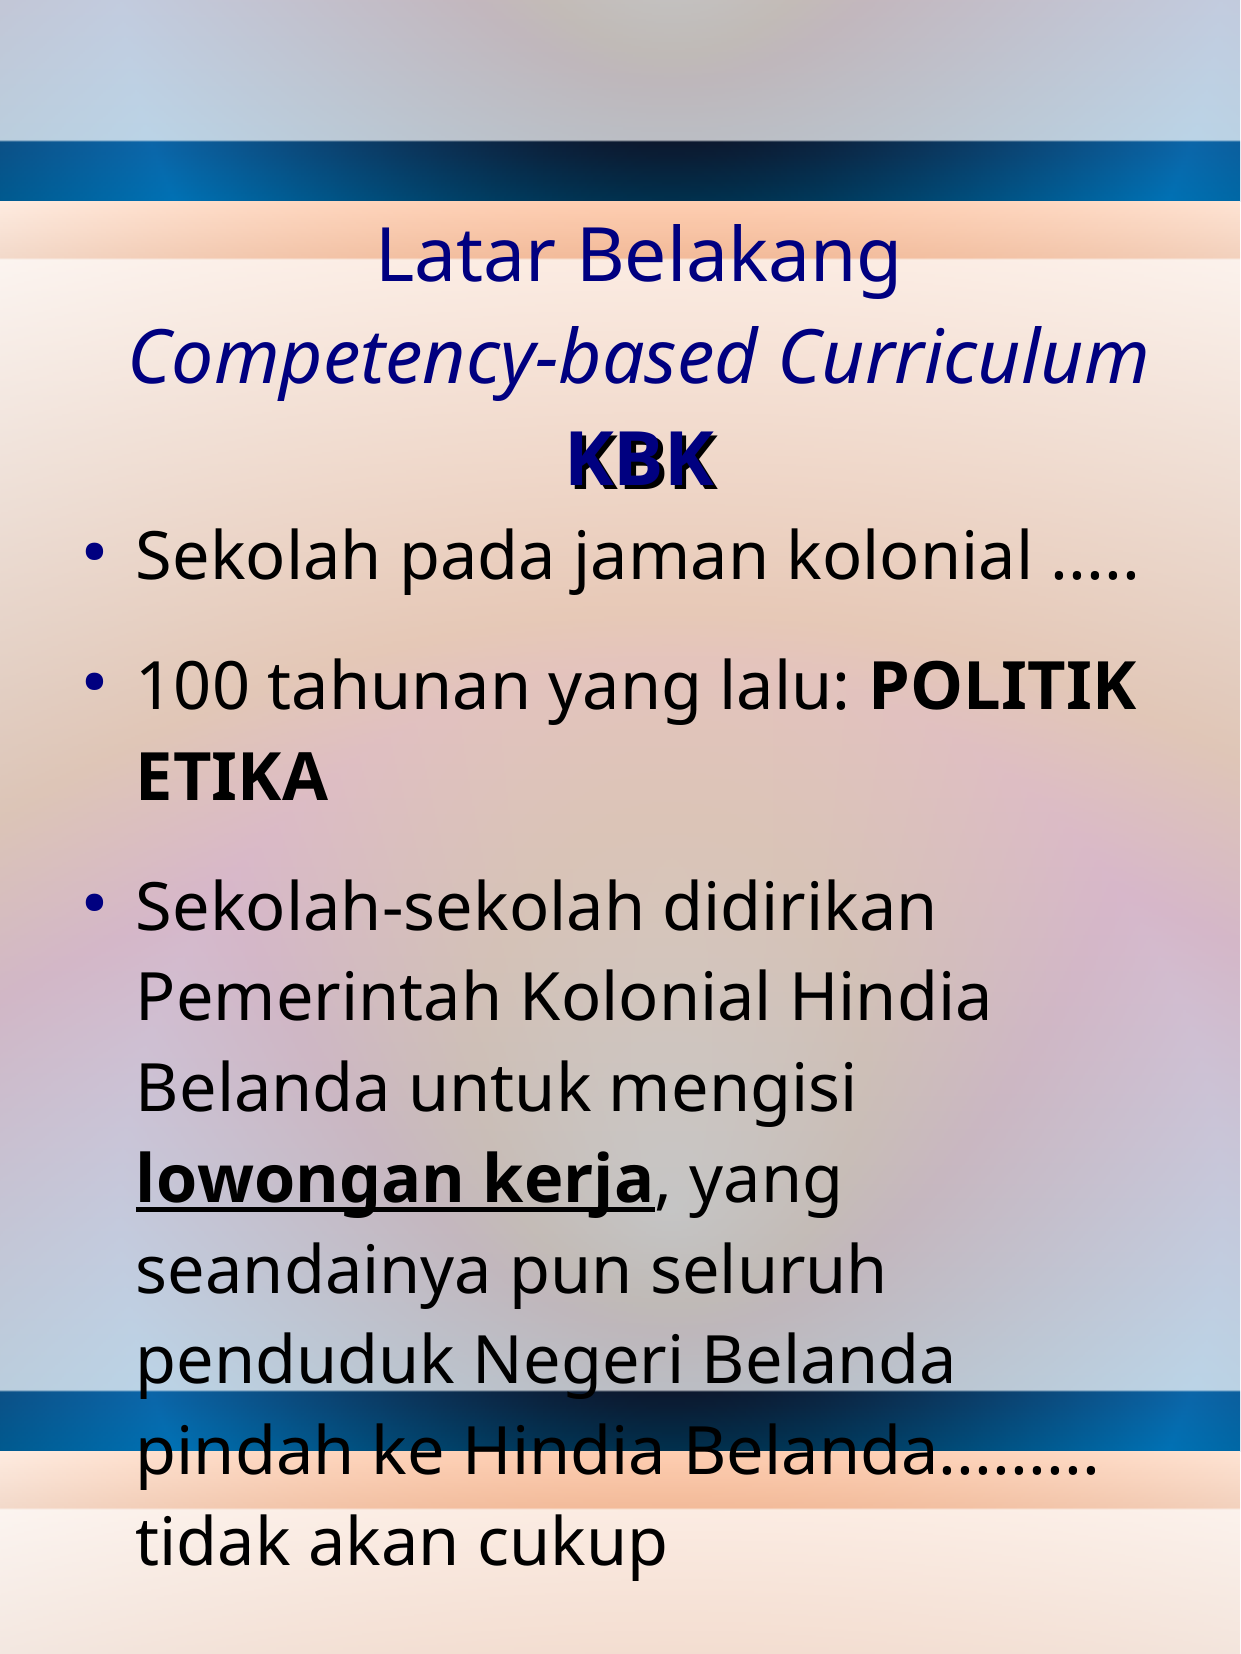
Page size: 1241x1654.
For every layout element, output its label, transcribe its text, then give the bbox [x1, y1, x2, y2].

list Sekolah pada jaman kolonial ..... 100 tahunan yang lalu: POLITIK ETIKA Sekolah-sekolah didirikan Pemerintah Kolonial Hindia Belanda untuk mengisi lowongan kerja, yang seandainya pun seluruh penduduk Negeri Belanda pindah ke Hindia Belanda......... tidak akan cukup HIS, MULO, AMS, HBS, ....... NIAS, STOVIA, THS [65, 507, 1182, 1635]
title Latar Belakang Competency-based Curriculum KBK [62, 224, 1217, 485]
picture [0, 0, 1241, 1654]
